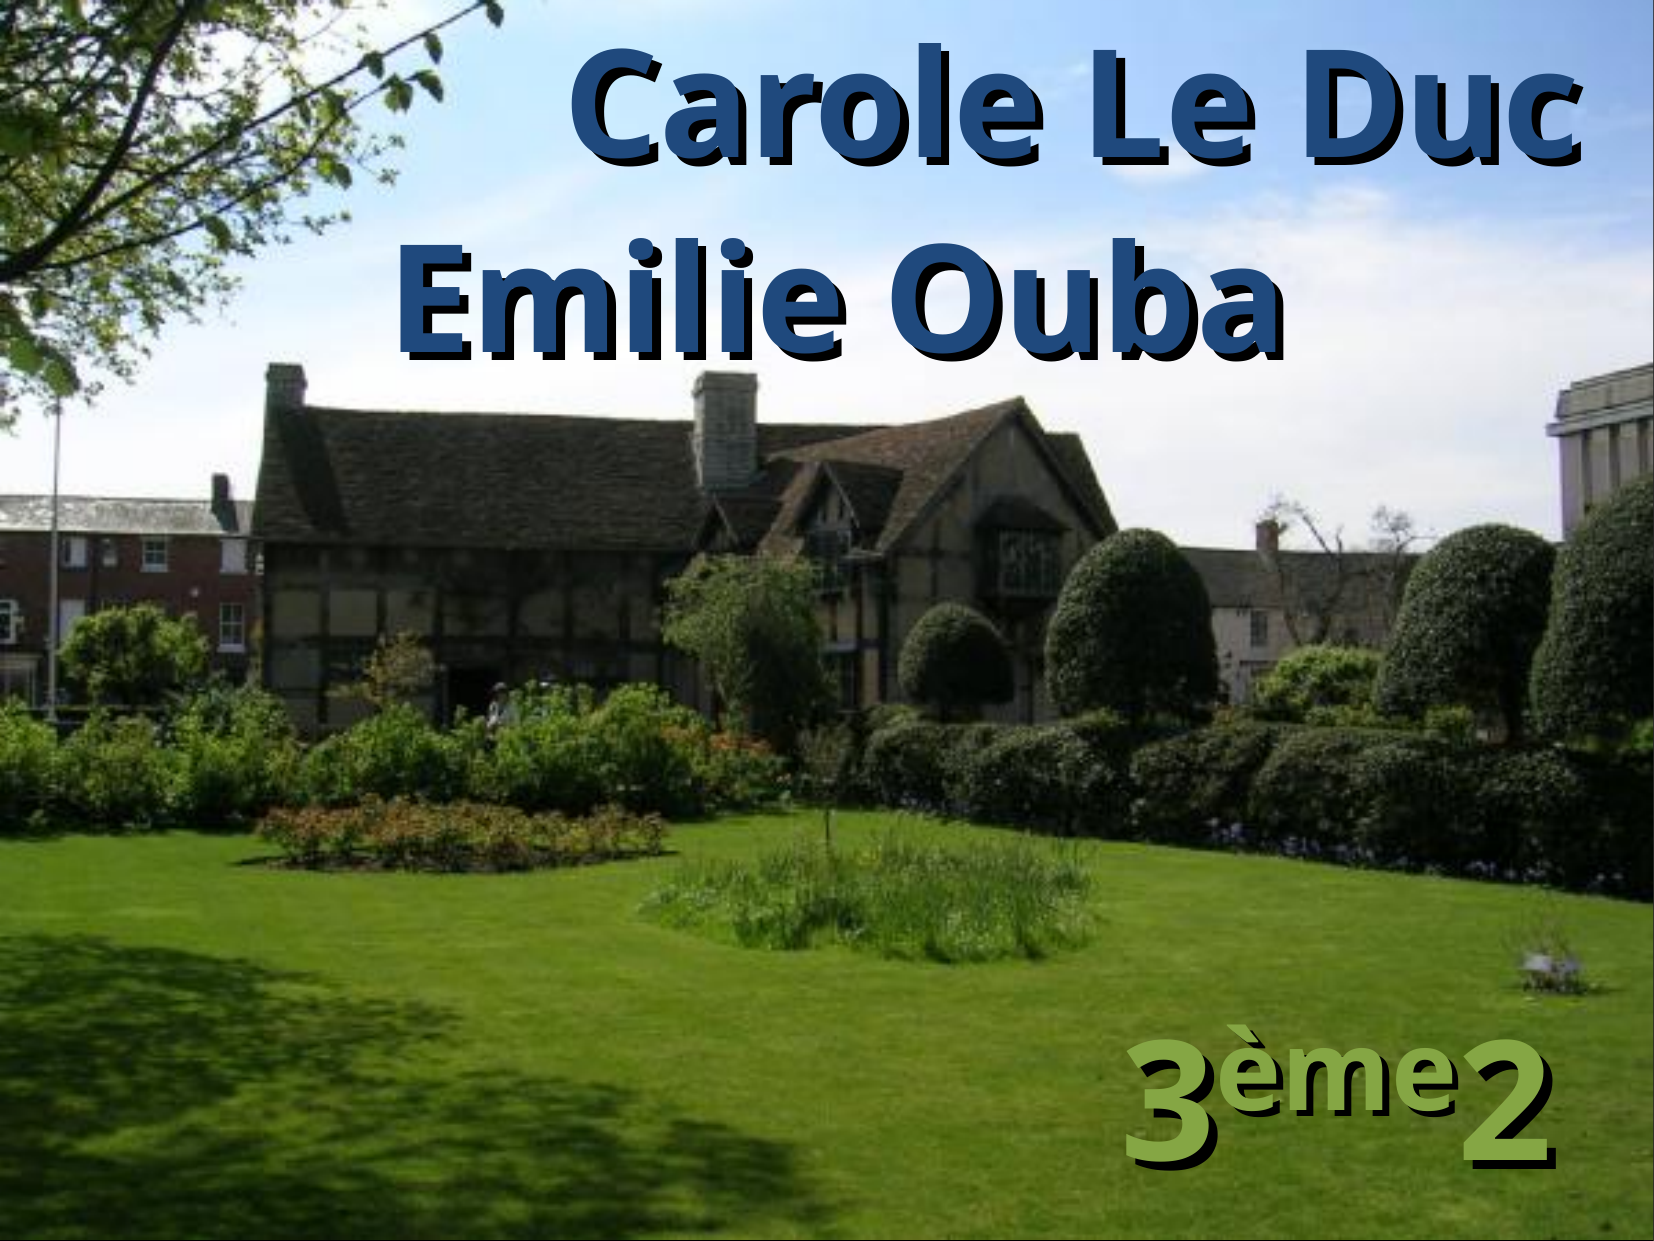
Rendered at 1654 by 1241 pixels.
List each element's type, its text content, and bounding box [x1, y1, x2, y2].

text_box Carole Le Duc [549, 0, 1595, 195]
text_box Emilie Ouba [373, 195, 1303, 390]
text_box 3ème2 [1105, 986, 1568, 1201]
picture [0, 0, 1654, 1241]
